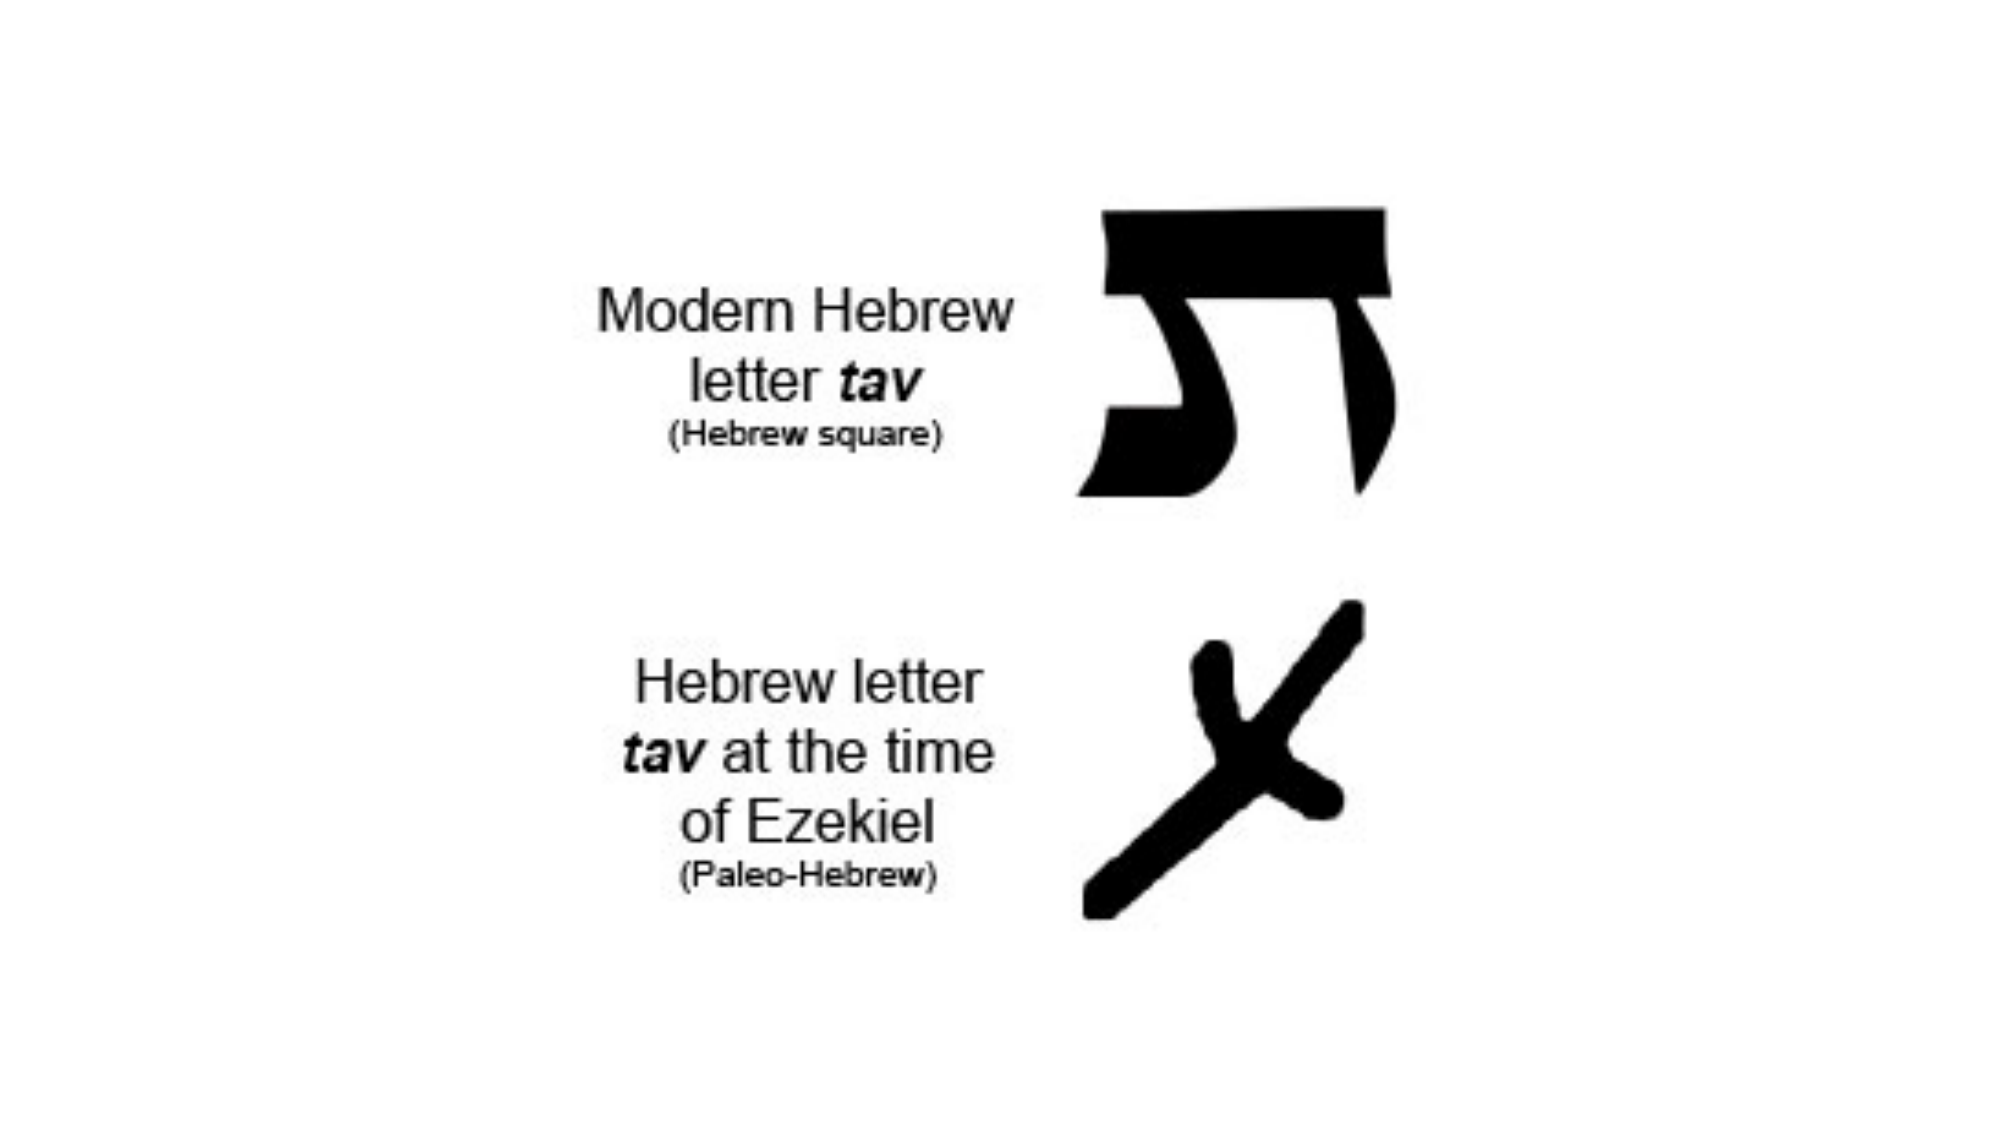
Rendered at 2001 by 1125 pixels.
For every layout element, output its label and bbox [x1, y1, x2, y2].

picture [545, 138, 1455, 987]
